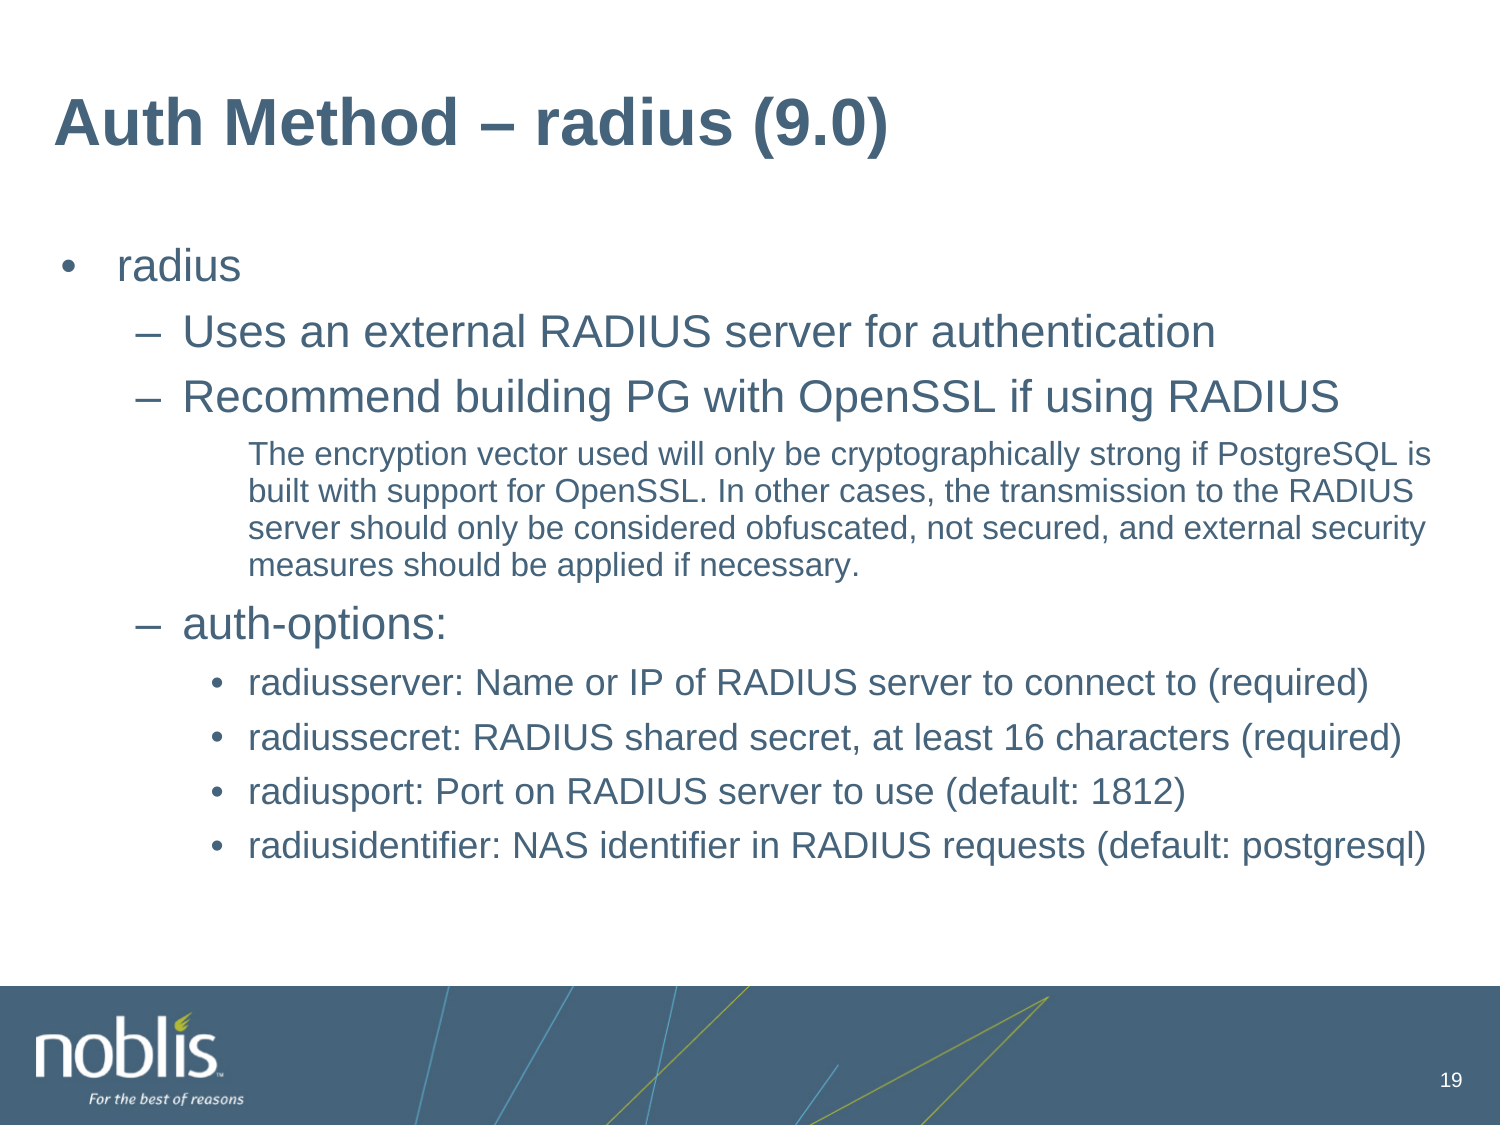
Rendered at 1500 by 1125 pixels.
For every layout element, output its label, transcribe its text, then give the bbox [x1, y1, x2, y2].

title Auth Method – radius (9.0) [53, 38, 1438, 211]
picture [0, 986, 1500, 1125]
list radius Uses an external RADIUS server for authentication Recommend building PG with OpenSSL if using RADIUS The encryption vector used will only be cryptographically strong if PostgreSQL is built with support for OpenSSL. In other cases, the transmission to the RADIUS server should only be considered obfuscated, not secured, and external security measures should be applied if necessary. auth-options: radiusserver: Name or IP of RADIUS server to connect to (required) radiussecret: RADIUS shared secret, at least 16 characters (required) radiusport: Port on RADIUS server to use (default: 1812) radiusidentifier: NAS identifier in RADIUS requests (default: postgresql) [60, 239, 1437, 968]
